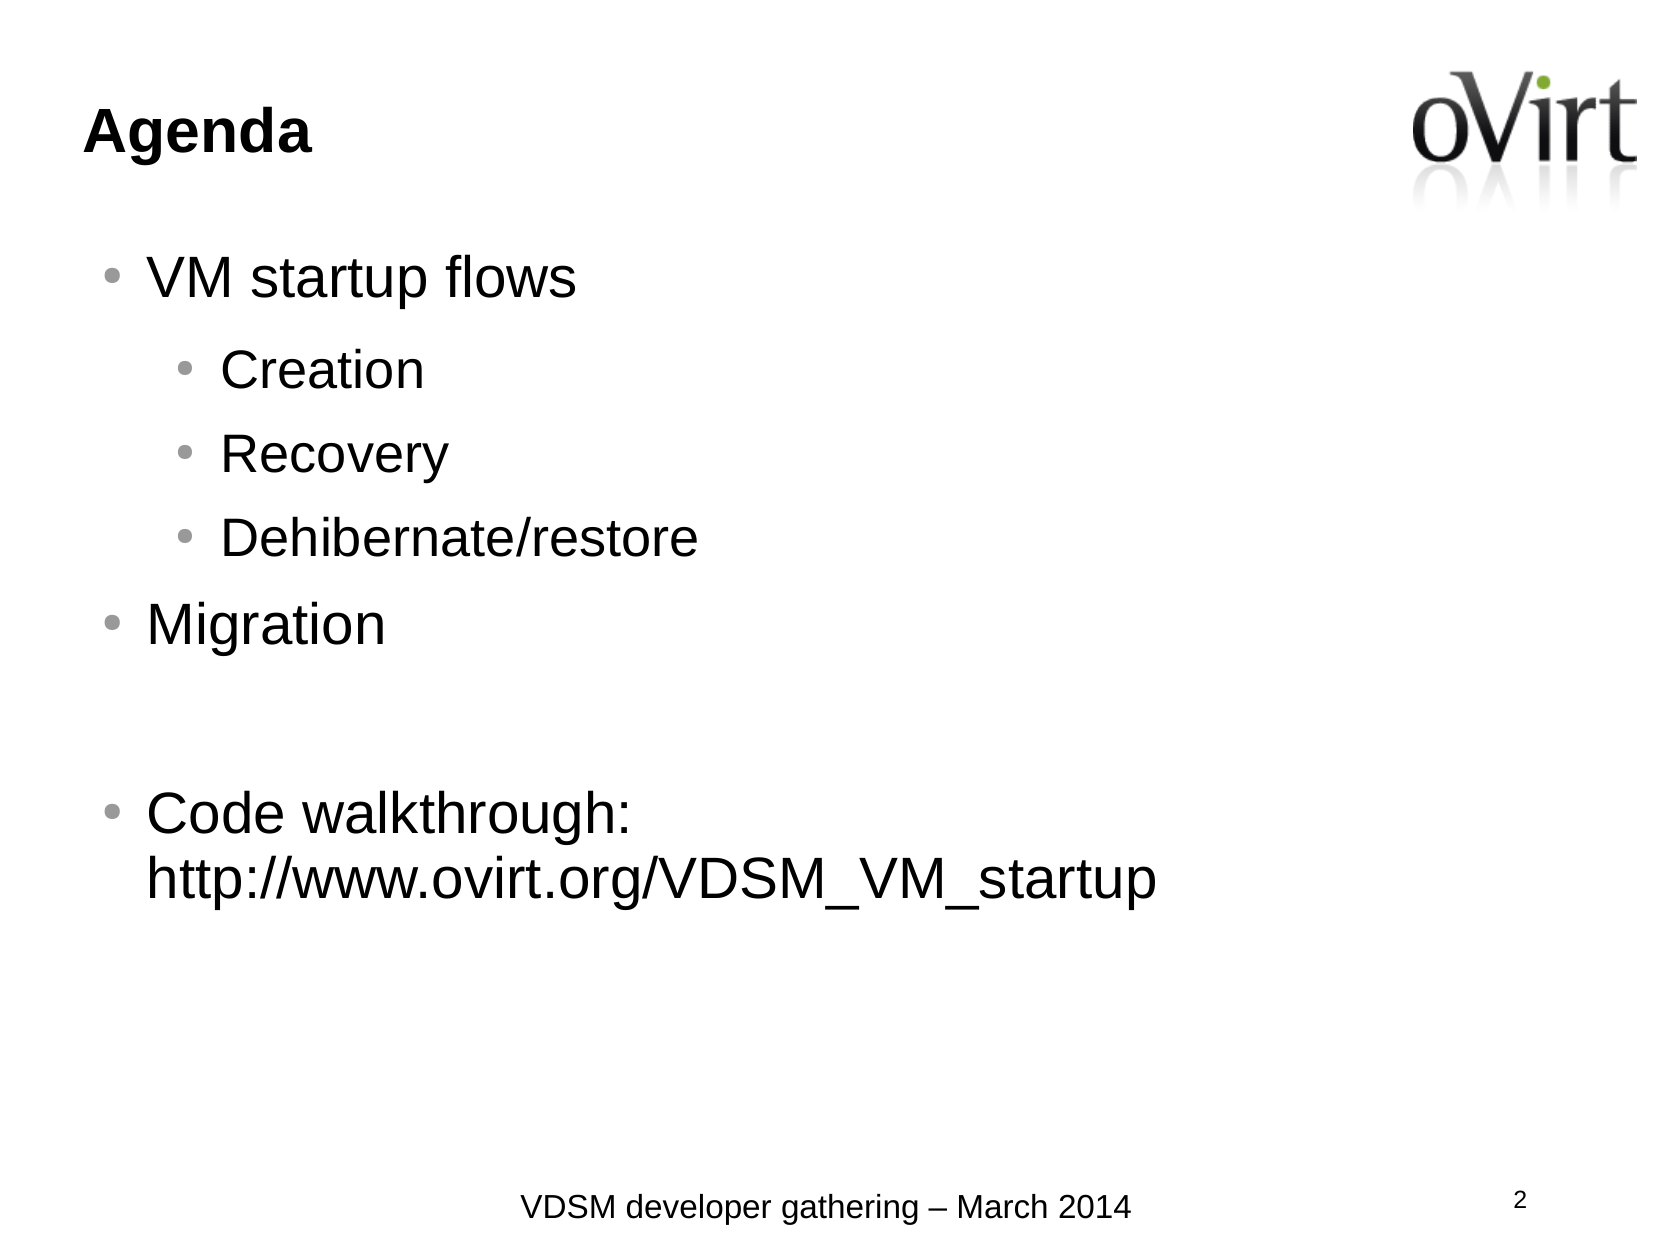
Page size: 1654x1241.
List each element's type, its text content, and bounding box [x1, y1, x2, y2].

list VM startup flows Creation Recovery Dehibernate/restore Migration Code walkthrough: http://www.ovirt.org/VDSM_VM_startup [86, 244, 1576, 1039]
picture [1571, 63, 1637, 212]
title Agenda [82, 37, 1571, 226]
